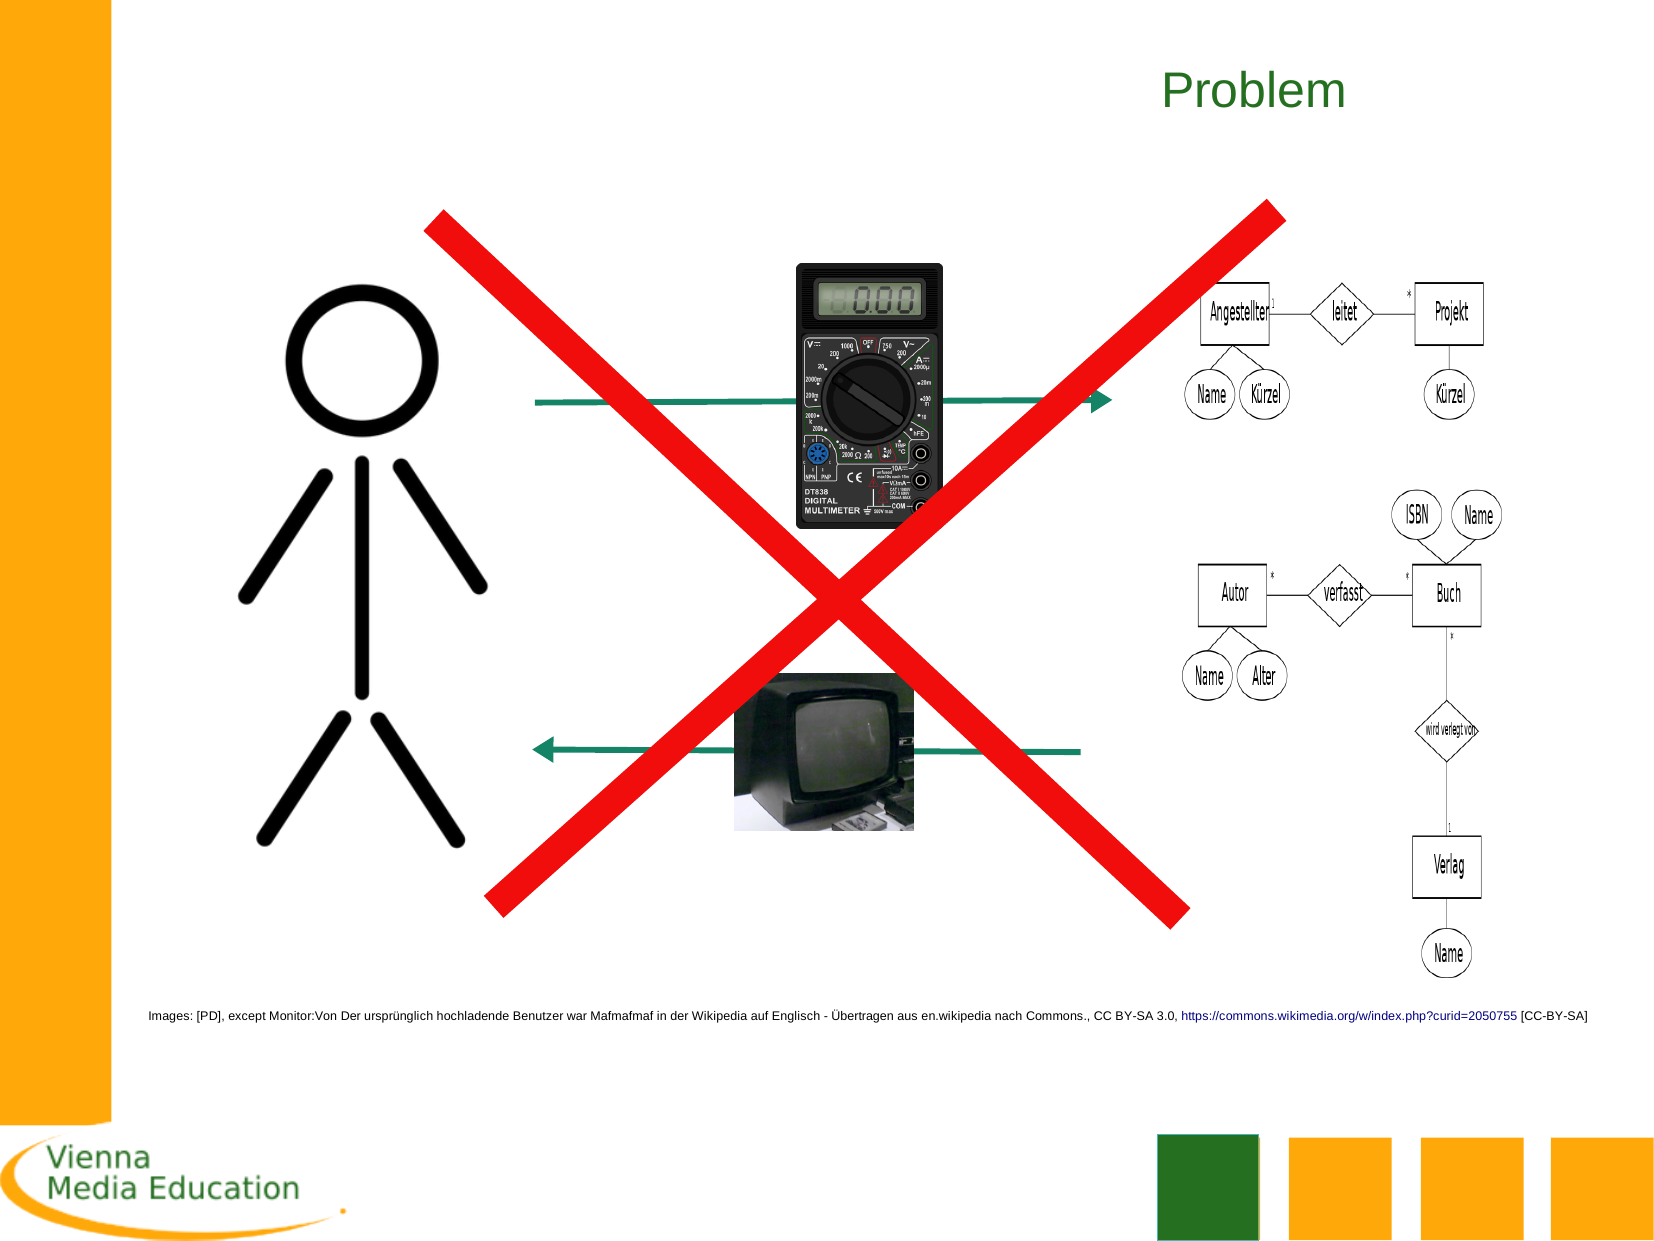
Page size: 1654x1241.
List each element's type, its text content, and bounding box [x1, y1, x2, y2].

picture [734, 673, 914, 831]
picture [796, 263, 943, 529]
picture [1182, 282, 1502, 978]
text_box Images: [PD], except Monitor:Von Der ursprünglich hochladende Benutzer war Mafmafmaf in der Wikipedia auf Englisch - Übertragen aus en.wikipedia nach Commons., CC BY-SA 3.0, https://commons.wikimedia.org/w/index.php?curid=2050755 [CC-BY-SA] [148, 1009, 1579, 1022]
text_box Problem [1161, 62, 1441, 125]
picture [0, 1114, 398, 1241]
text_box [1157, 1134, 1259, 1241]
picture [223, 268, 503, 861]
